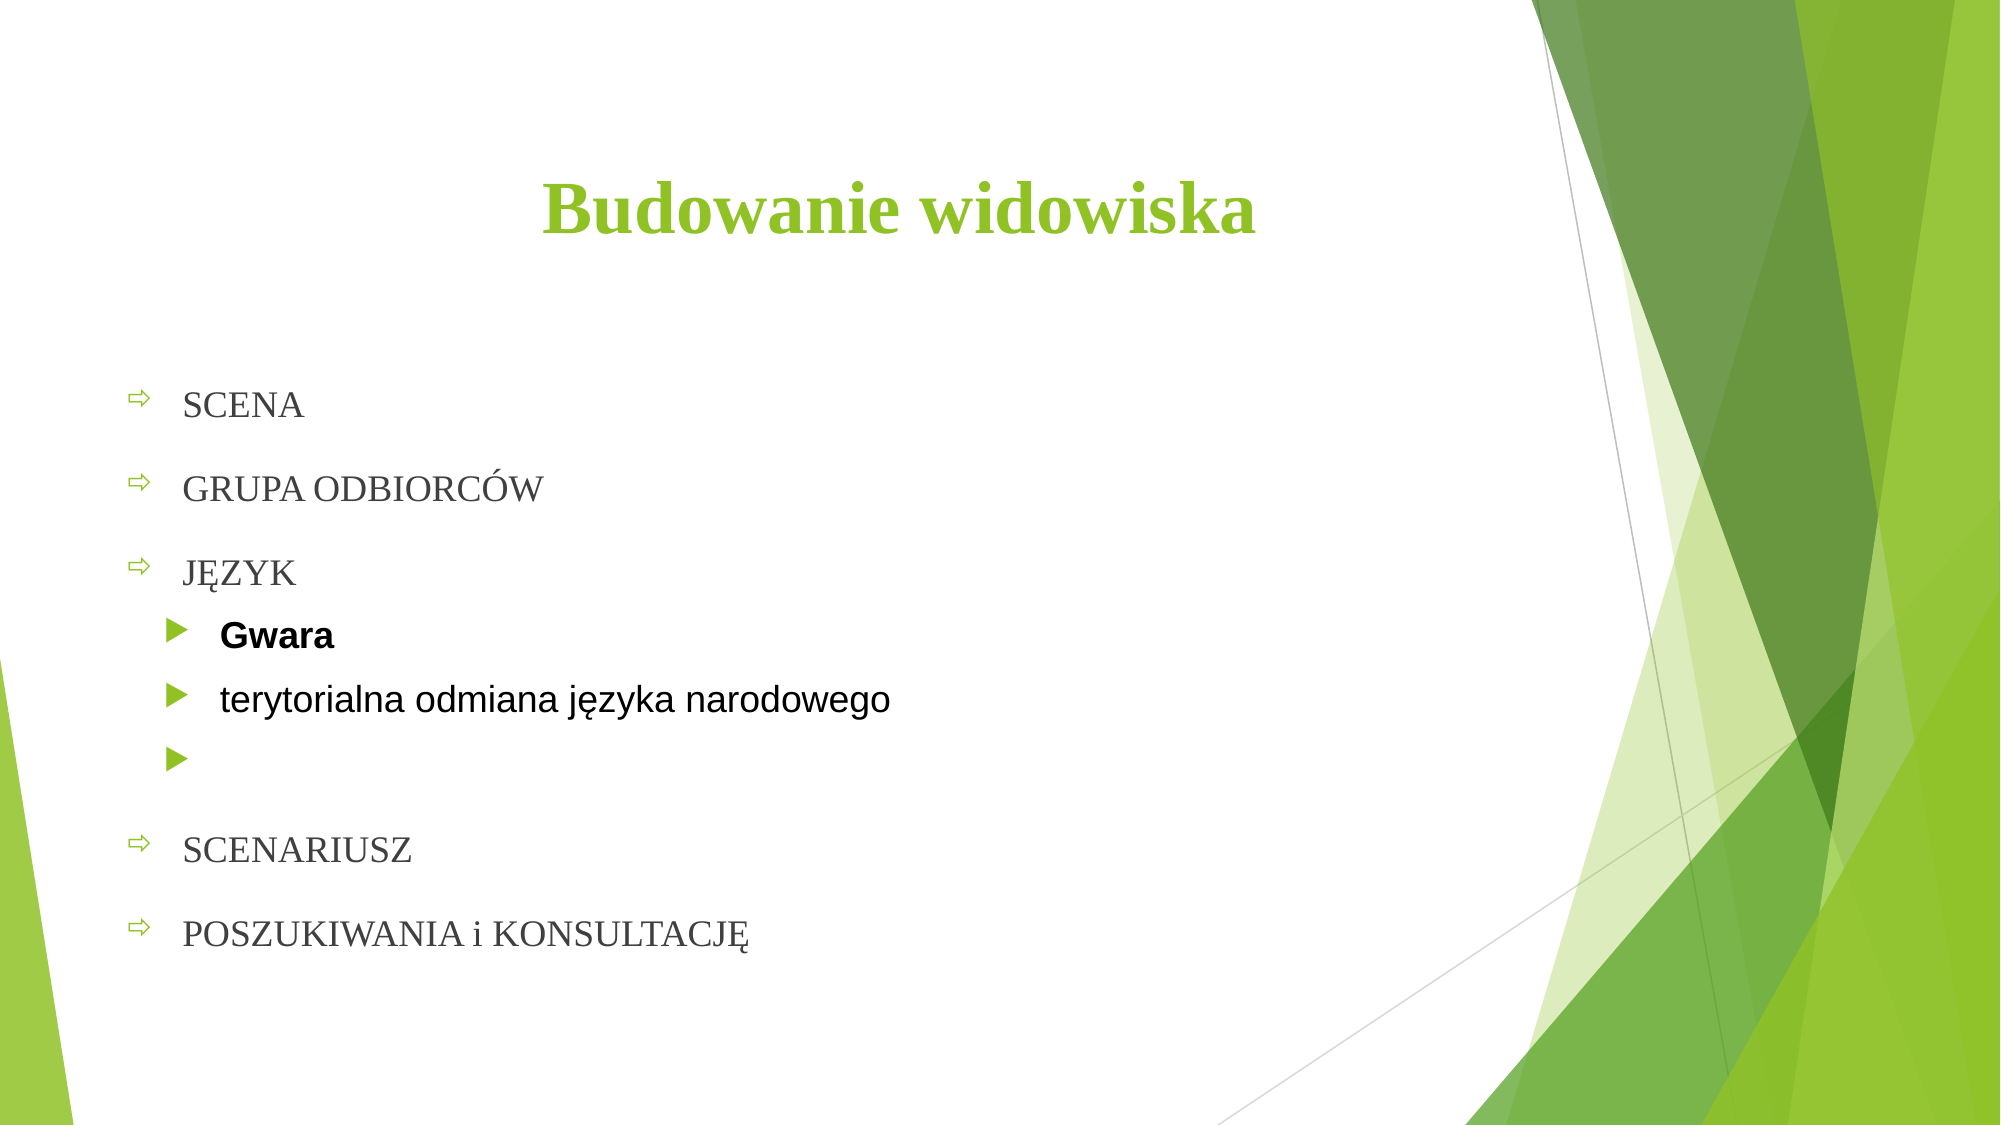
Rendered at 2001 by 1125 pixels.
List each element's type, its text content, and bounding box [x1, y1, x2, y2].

title Budowanie widowiska [111, 151, 1689, 329]
list SCENA GRUPA ODBIORCÓW JĘZYK Gwara terytorialna odmiana języka narodowego SCENARIUSZ POSZUKIWANIA i KONSULTACJĘ [111, 354, 1522, 992]
